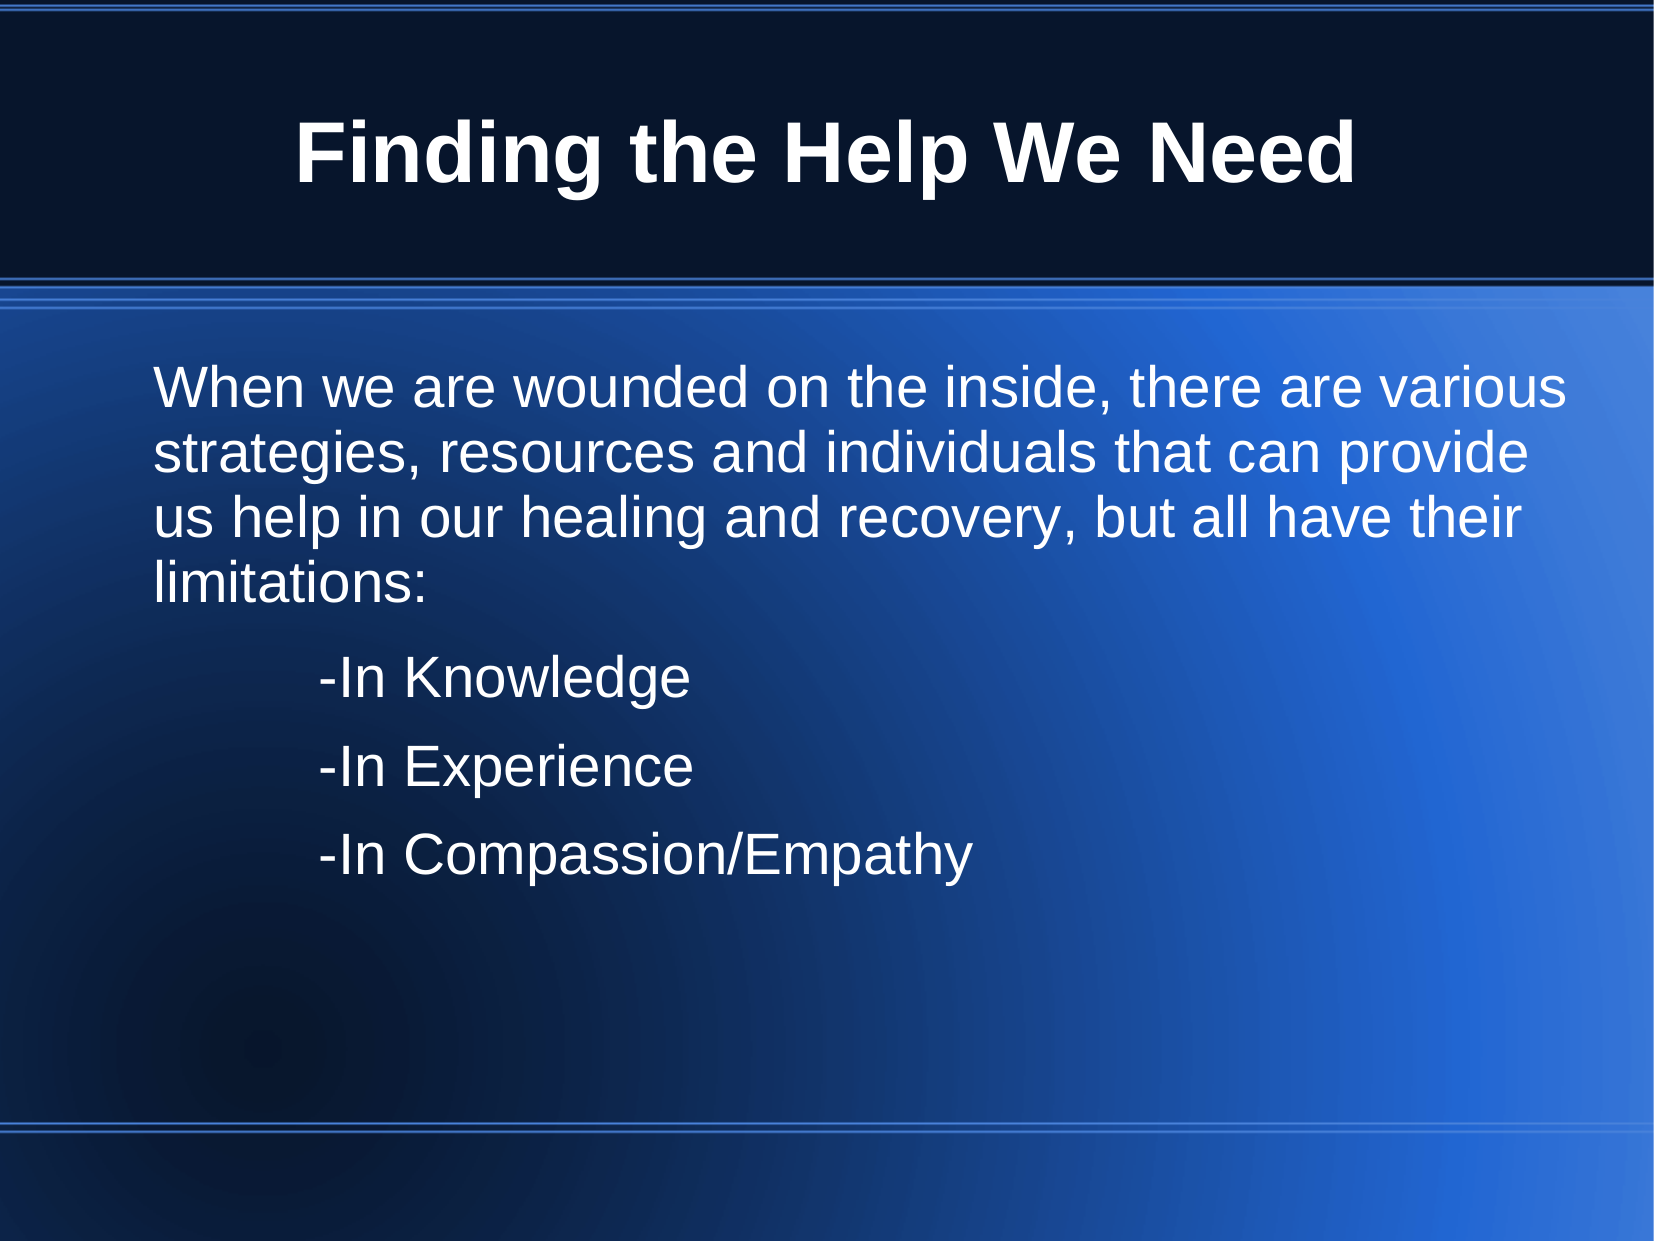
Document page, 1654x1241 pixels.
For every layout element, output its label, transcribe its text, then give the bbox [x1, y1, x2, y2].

title Finding the Help We Need [82, 49, 1571, 257]
list When we are wounded on the inside, there are various strategies, resources and individuals that can provide us help in our healing and recovery, but all have their limitations: -In Knowledge -In Experience -In Compassion/Empathy [82, 355, 1571, 1058]
picture [0, 0, 1654, 1241]
